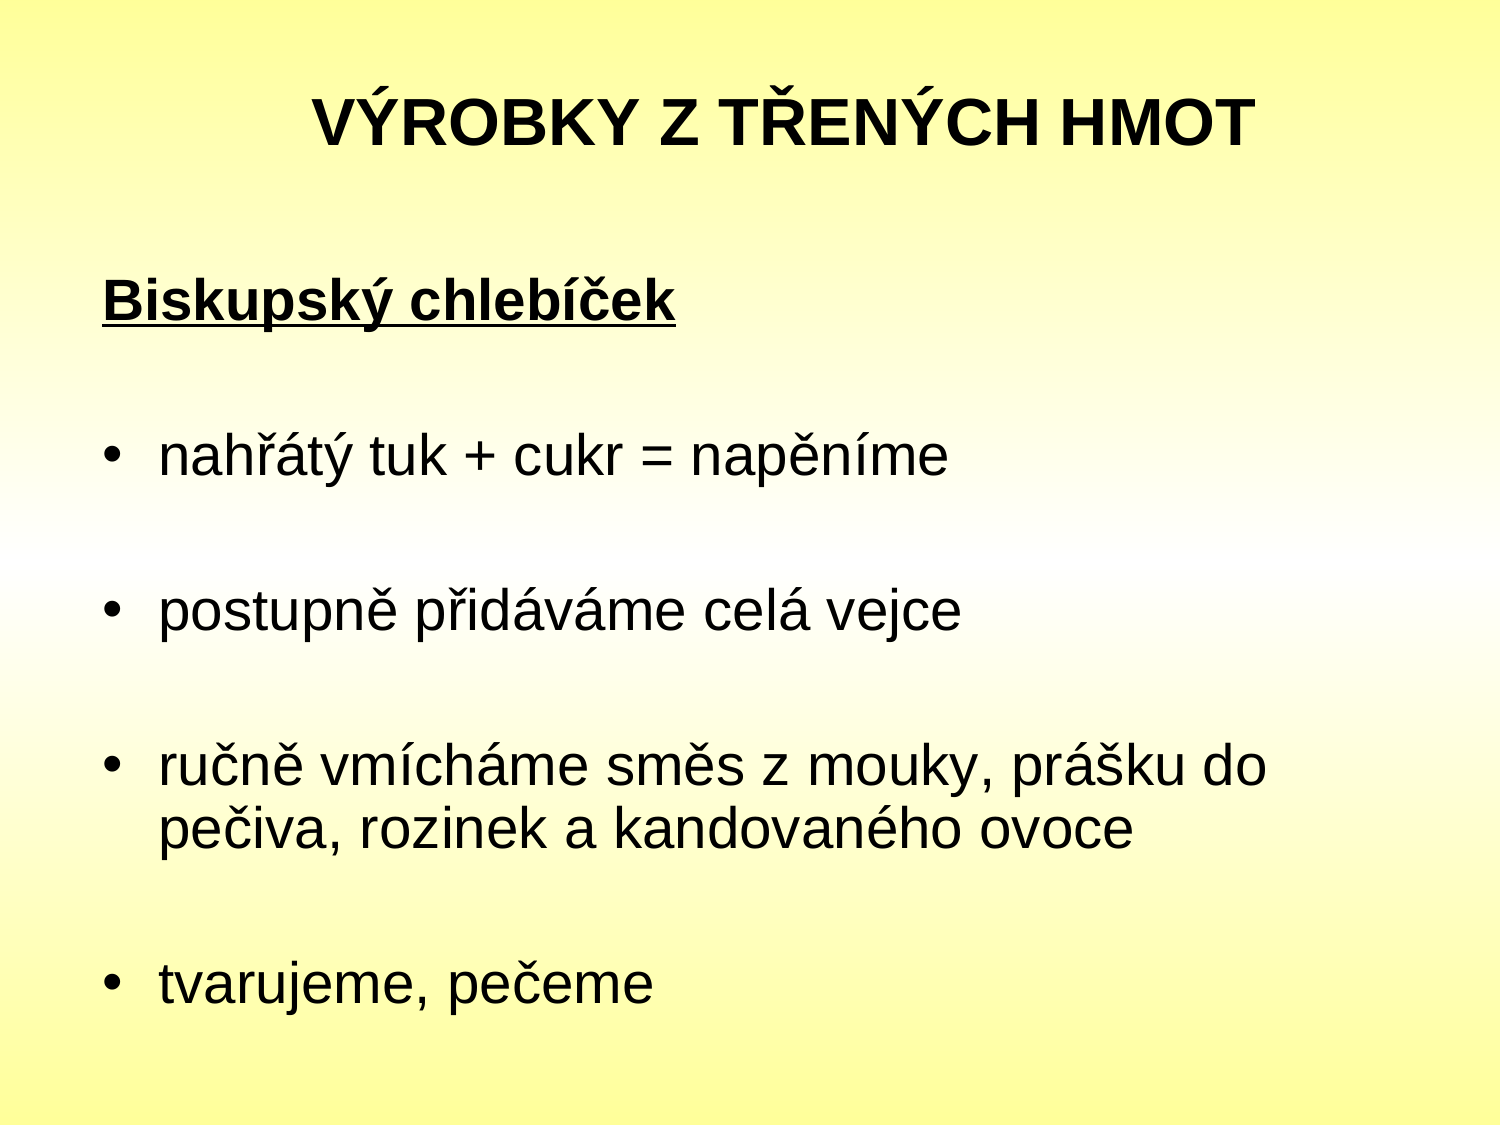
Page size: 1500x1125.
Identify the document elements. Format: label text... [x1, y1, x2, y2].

list Biskupský chlebíček nahřátý tuk + cukr = napěníme postupně přidáváme celá vejce ručně vmícháme směs z mouky, prášku do pečiva, rozinek a kandovaného ovoce tvarujeme, pečeme [87, 262, 1426, 1051]
title VÝROBKY Z TŘENÝCH HMOT [112, 0, 1438, 238]
